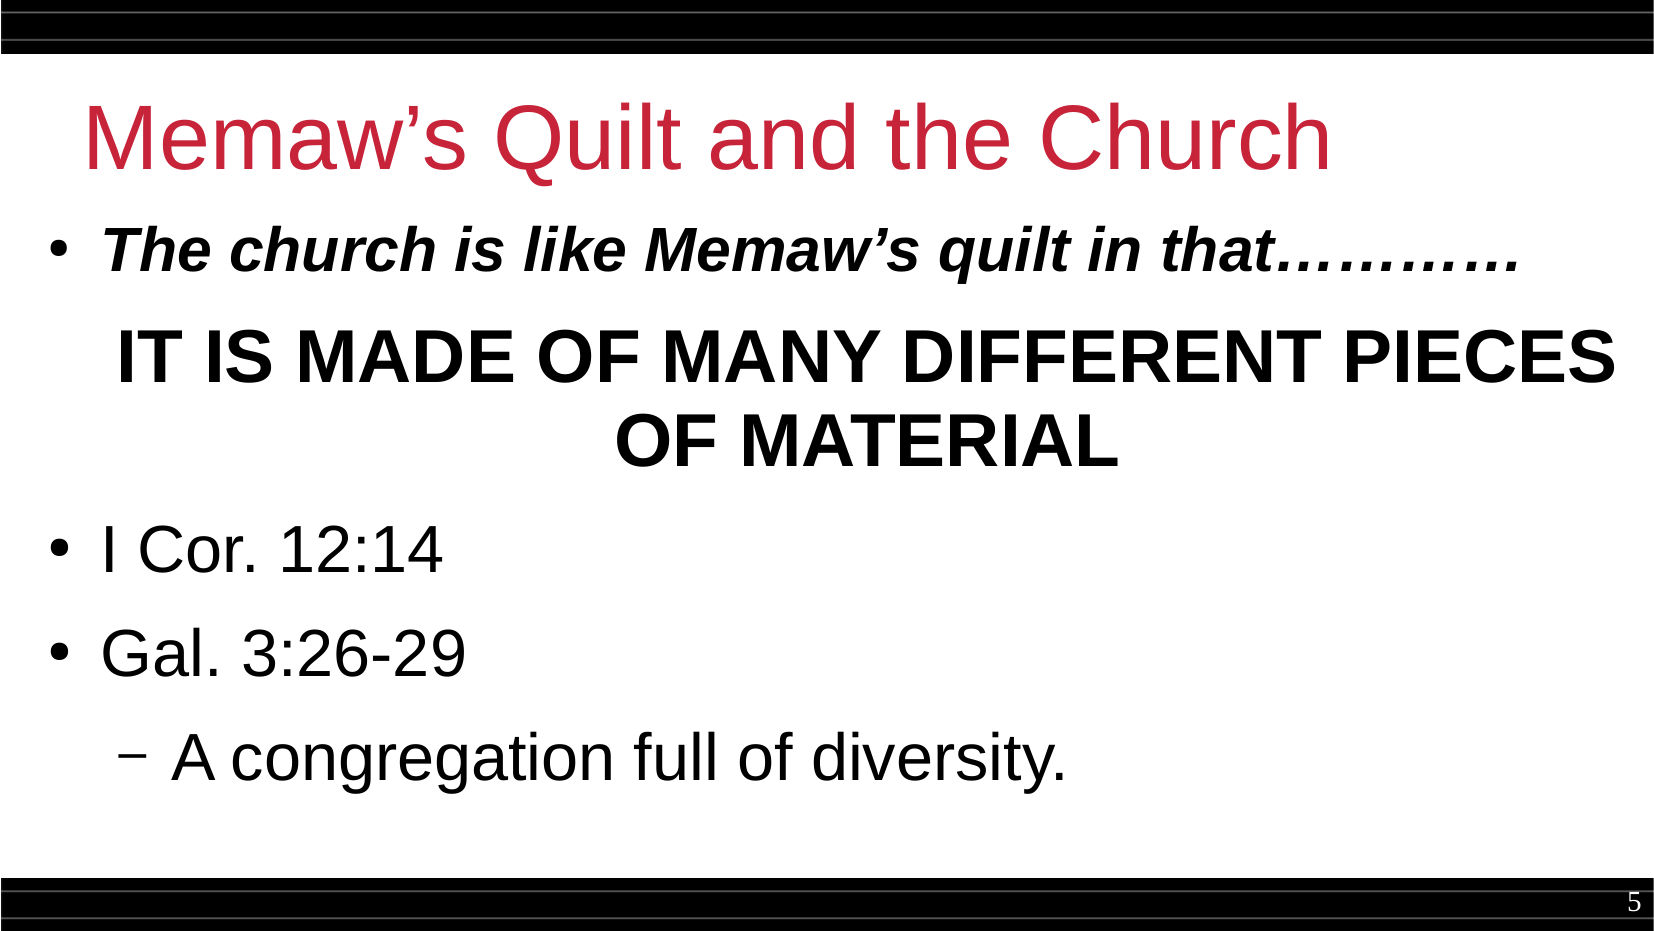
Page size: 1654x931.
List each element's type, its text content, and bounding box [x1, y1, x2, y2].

title Memaw’s Quilt and the Church [82, 60, 1571, 215]
list The church is like Memaw’s quilt in that………… IT IS MADE OF MANY DIFFERENT PIECES OF MATERIAL I Cor. 12:14 Gal. 3:26-29 A congregation full of diversity. [30, 215, 1636, 871]
picture [1, 0, 1654, 54]
picture [1, 878, 1654, 931]
